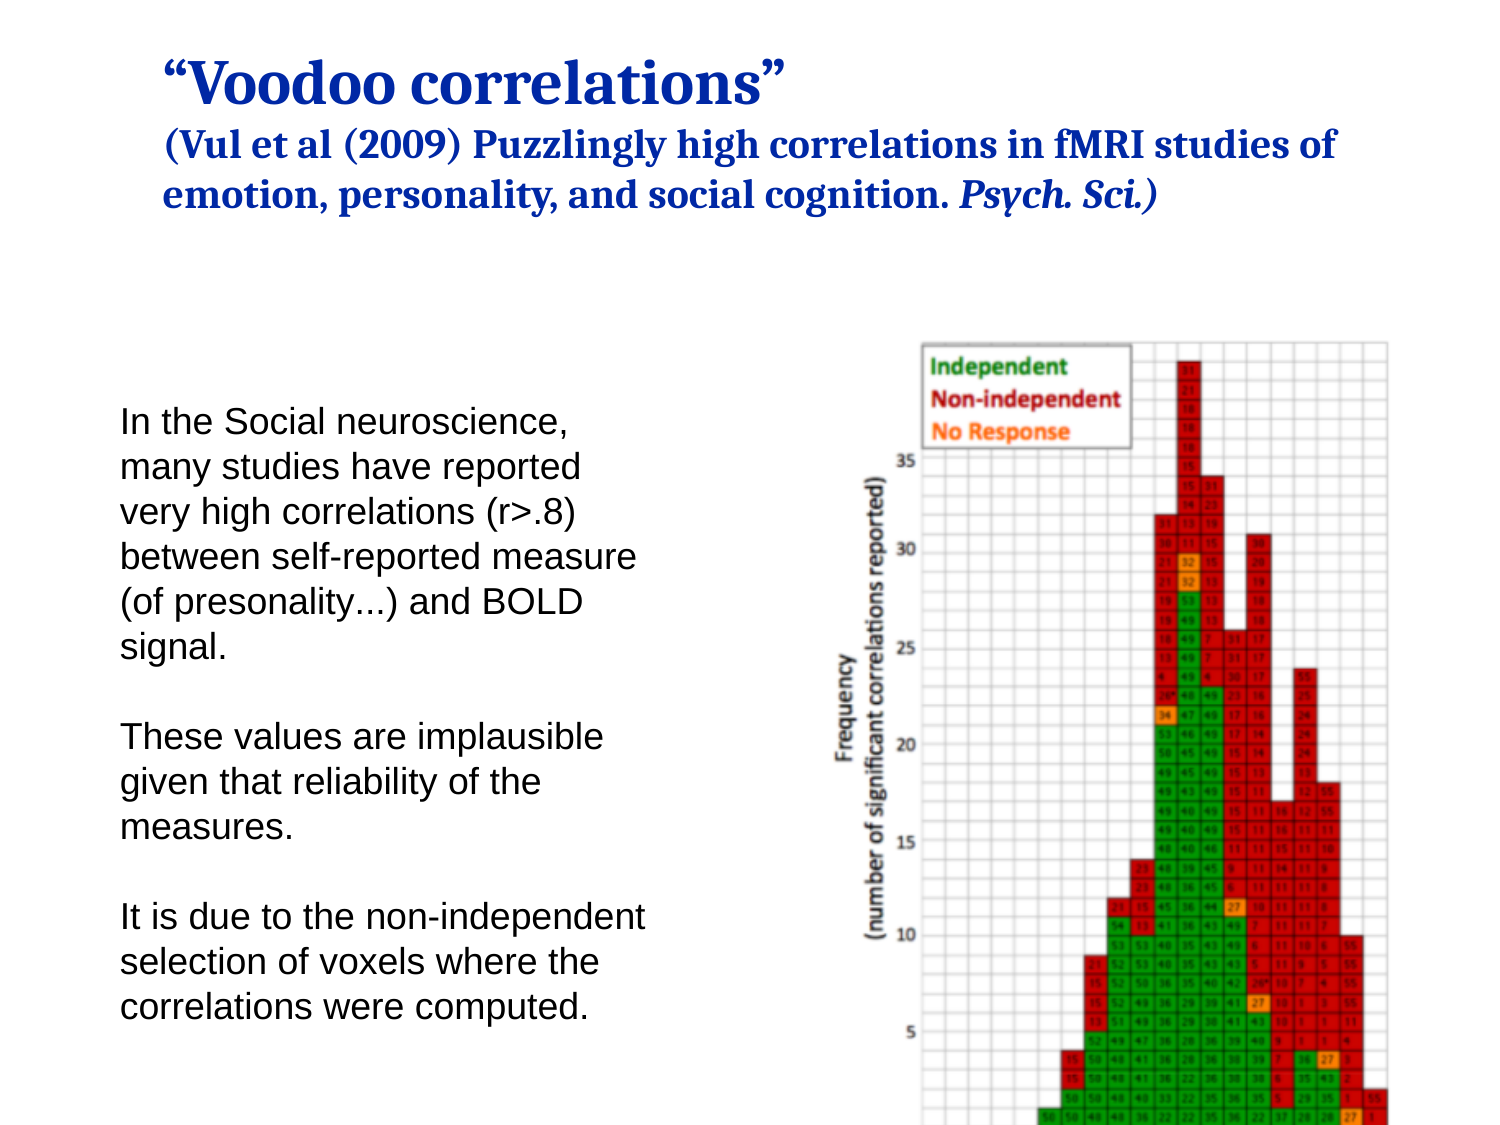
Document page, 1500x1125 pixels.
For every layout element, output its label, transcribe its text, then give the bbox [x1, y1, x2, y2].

title “Voodoo correlations” (Vul et al (2009) Puzzlingly high correlations in fMRI studies of emotion, personality, and social cognition. Psych. Sci.) [162, 34, 1491, 268]
text_box In the Social neuroscience, many studies have reported very high correlations (r>.8) between self-reported measure (of presonality...) and BOLD signal. These values are implausible given that reliability of the measures. It is due to the non-independent selection of voxels where the correlations were computed. [105, 389, 676, 1035]
picture [780, 284, 1459, 1125]
